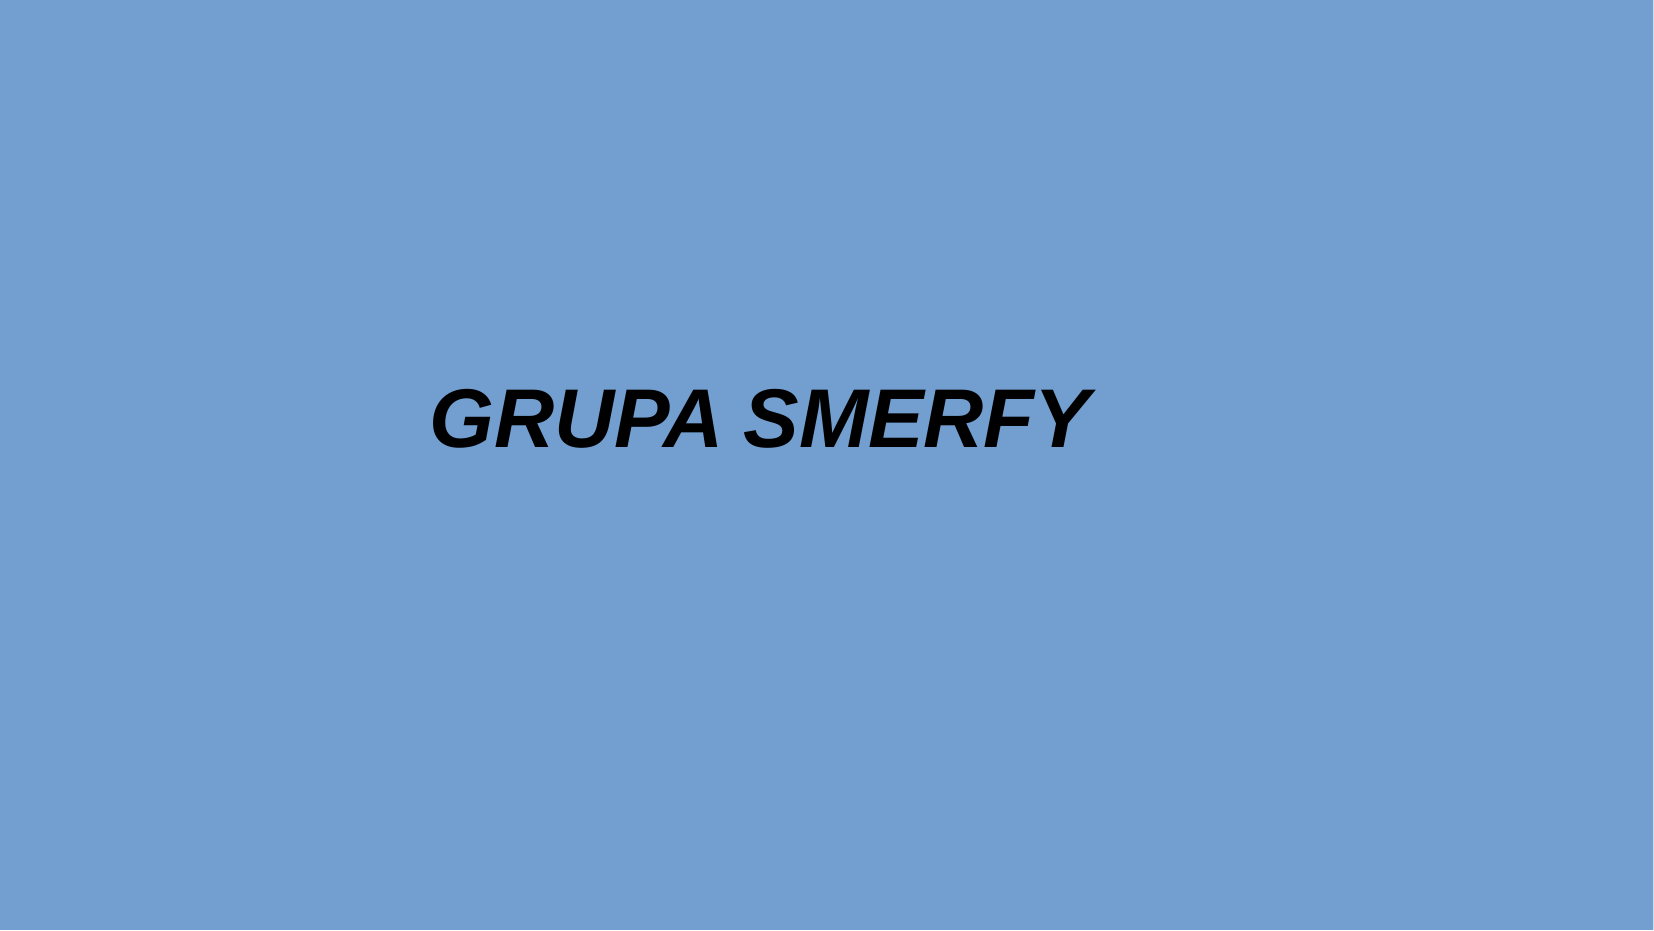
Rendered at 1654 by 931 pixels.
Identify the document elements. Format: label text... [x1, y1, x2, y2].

text_box GRUPA SMERFY [414, 364, 1106, 473]
